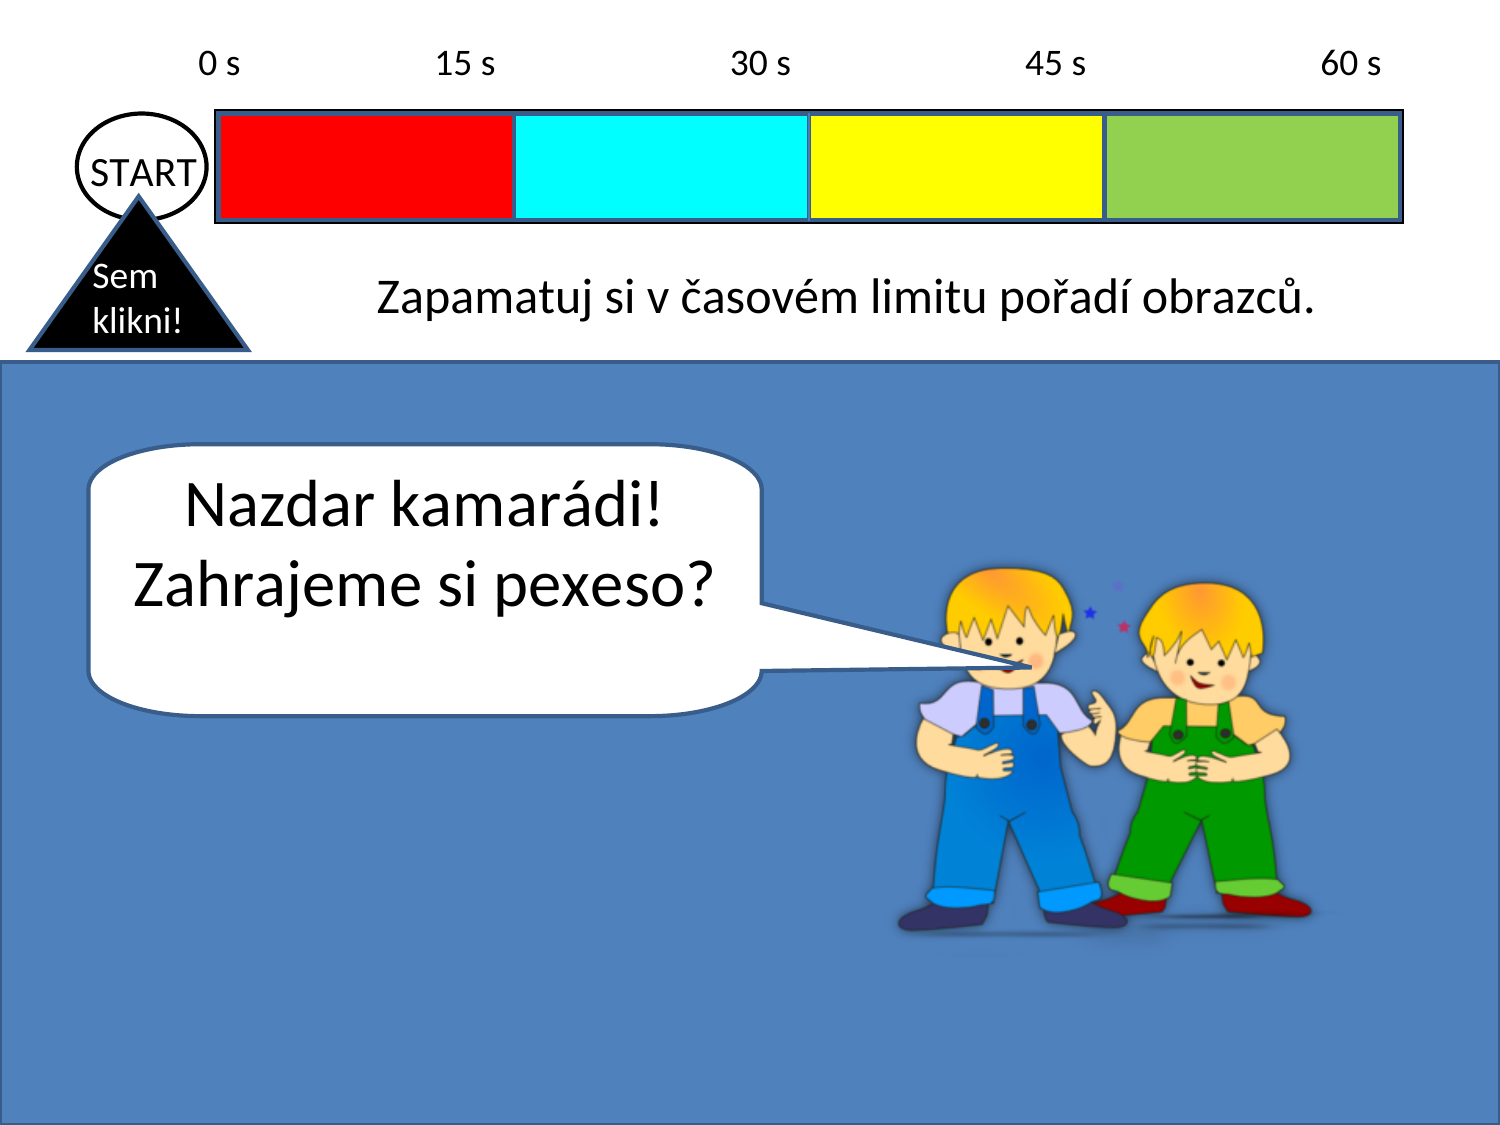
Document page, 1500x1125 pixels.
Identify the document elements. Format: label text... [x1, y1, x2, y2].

text_box 15 s [419, 30, 511, 92]
text_box 30 s [715, 30, 806, 92]
text_box [810, 113, 1400, 220]
text_box START [75, 137, 212, 203]
text_box [0, 361, 1500, 1125]
picture [885, 555, 1352, 964]
text_box Nazdar kamarádi! Zahrajeme si pexeso? rčasovémvv [88, 444, 1032, 717]
text_box 60 s [1305, 30, 1397, 92]
text_box Sem klikni! [77, 243, 199, 349]
text_box [29, 281, 248, 351]
text_box [218, 113, 808, 220]
text_box Zapamatuj si v časovém limitu pořadí obrazců. [361, 255, 1331, 331]
text_box [105, 196, 172, 243]
text_box 0 s [183, 30, 256, 92]
text_box 45 s [1010, 30, 1102, 92]
